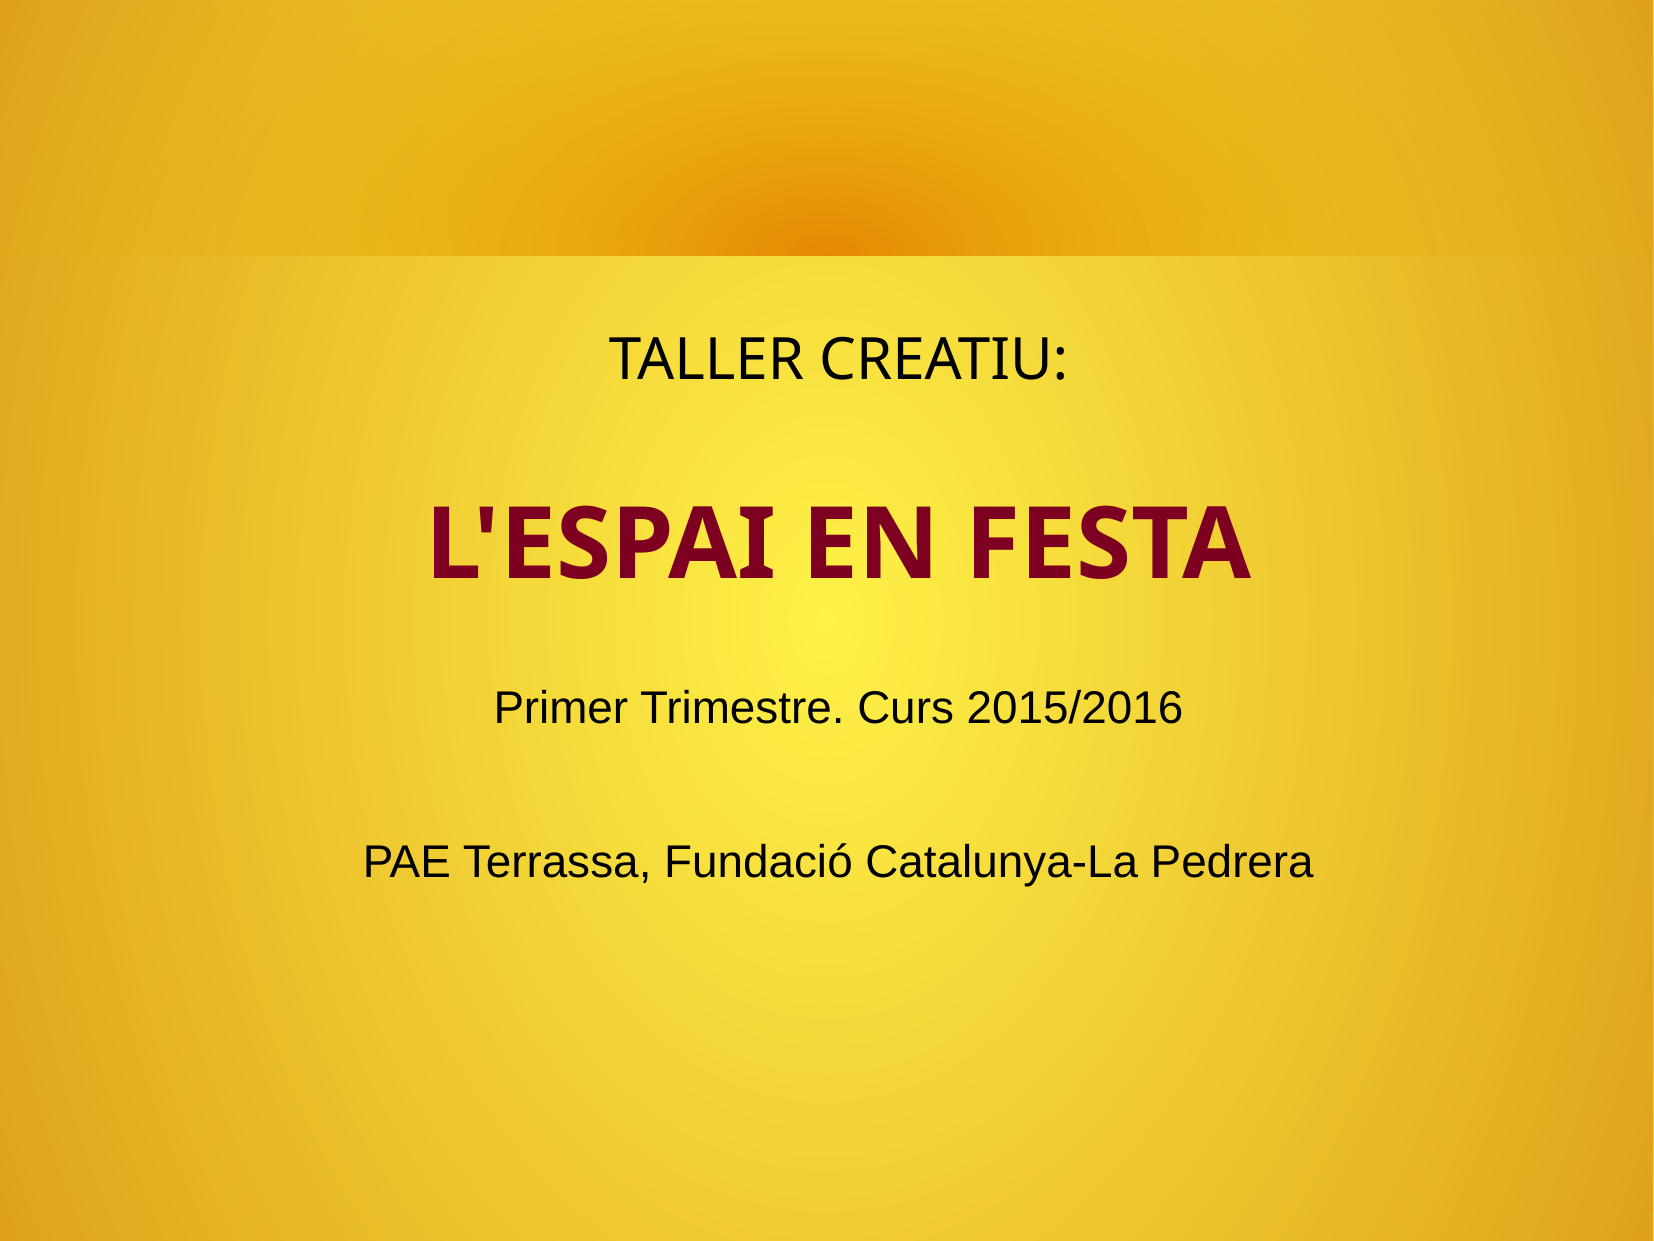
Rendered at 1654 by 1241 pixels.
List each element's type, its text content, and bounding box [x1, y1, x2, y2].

subtitle TALLER CREATIU: L'ESPAI EN FESTA Primer Trimestre. Curs 2015/2016 PAE Terrassa, Fundació Catalunya-La Pedrera [94, 82, 1583, 1043]
